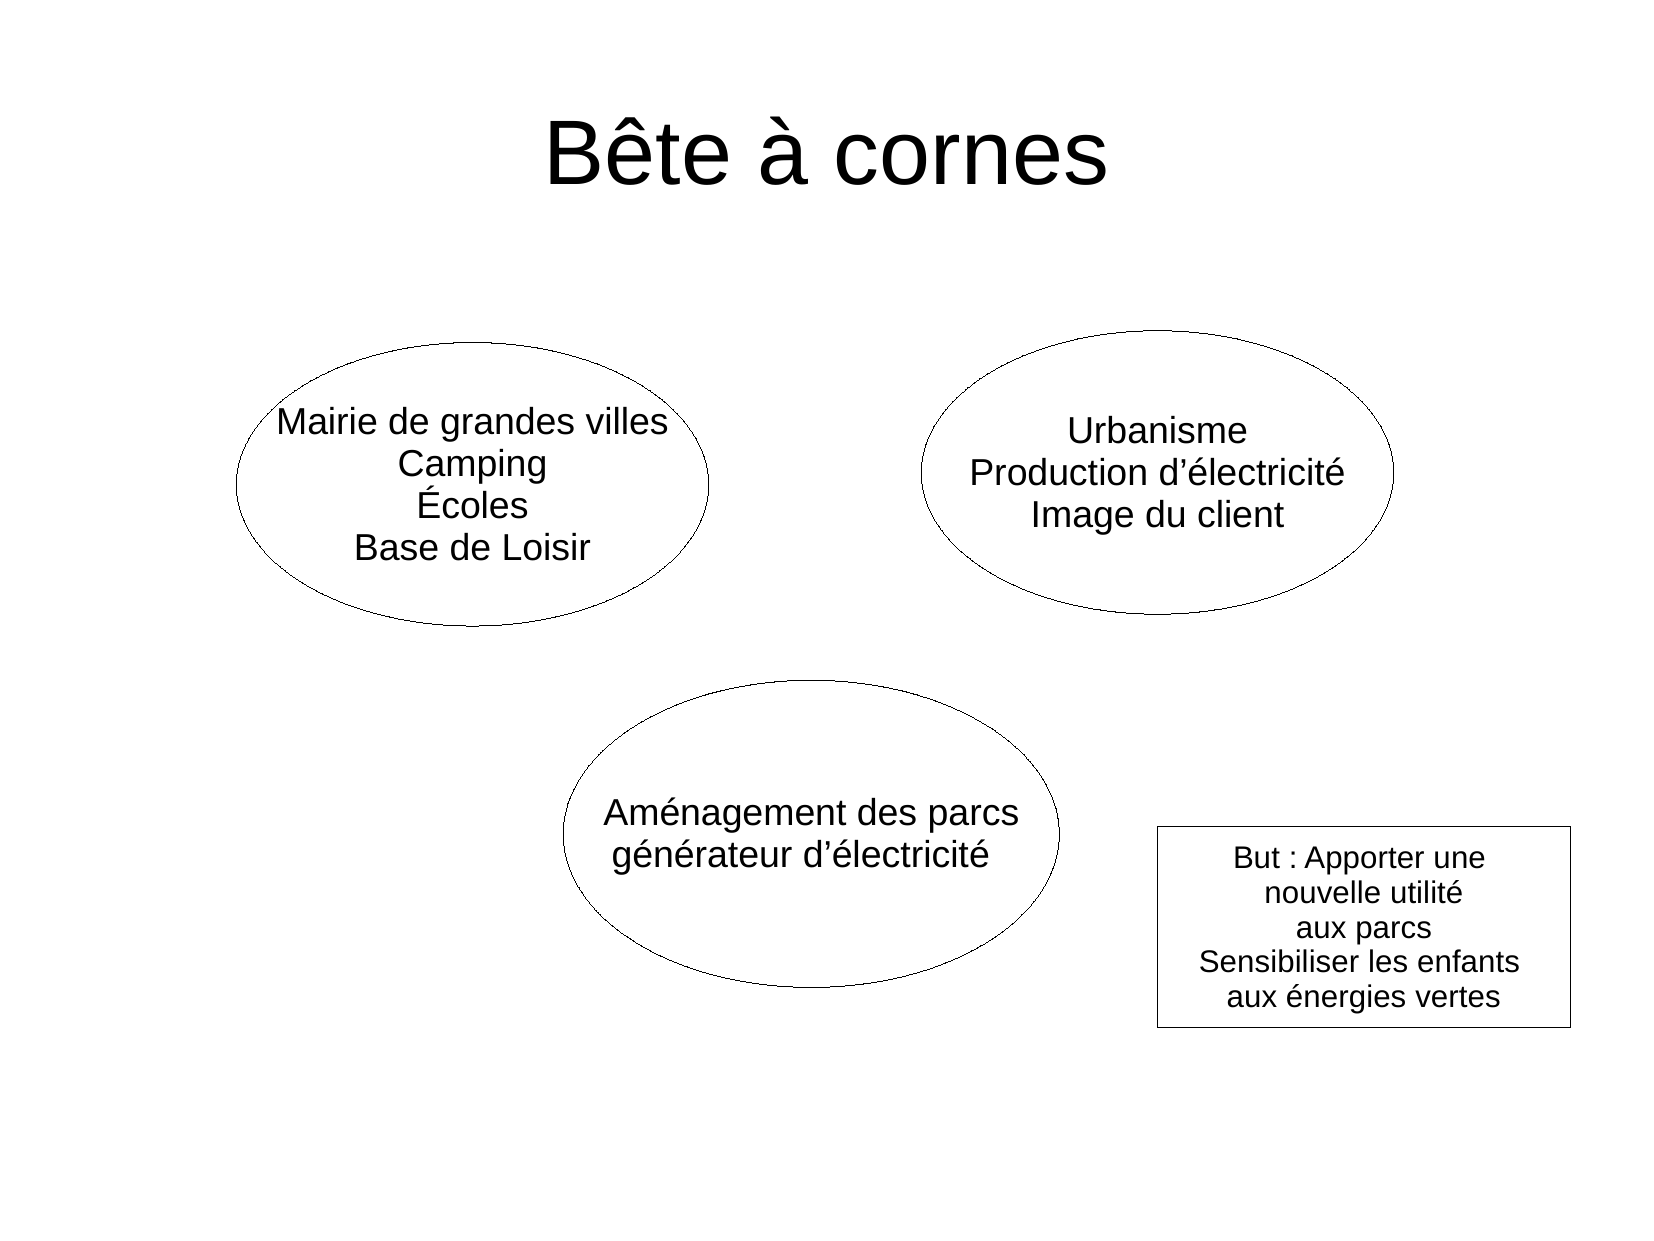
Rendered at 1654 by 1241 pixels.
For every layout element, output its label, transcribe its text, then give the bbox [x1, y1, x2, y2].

text_box But : Apporter une nouvelle utilité aux parcs Sensibiliser les enfants aux énergies vertes [1157, 826, 1571, 1028]
title Bête à cornes [82, 49, 1571, 257]
text_box Urbanisme Production d’électricité Image du client [921, 330, 1394, 615]
text_box Aménagement des parcs générateur d’électricité [563, 680, 1060, 988]
text_box Mairie de grandes villes Camping Écoles Base de Loisir [236, 342, 709, 627]
